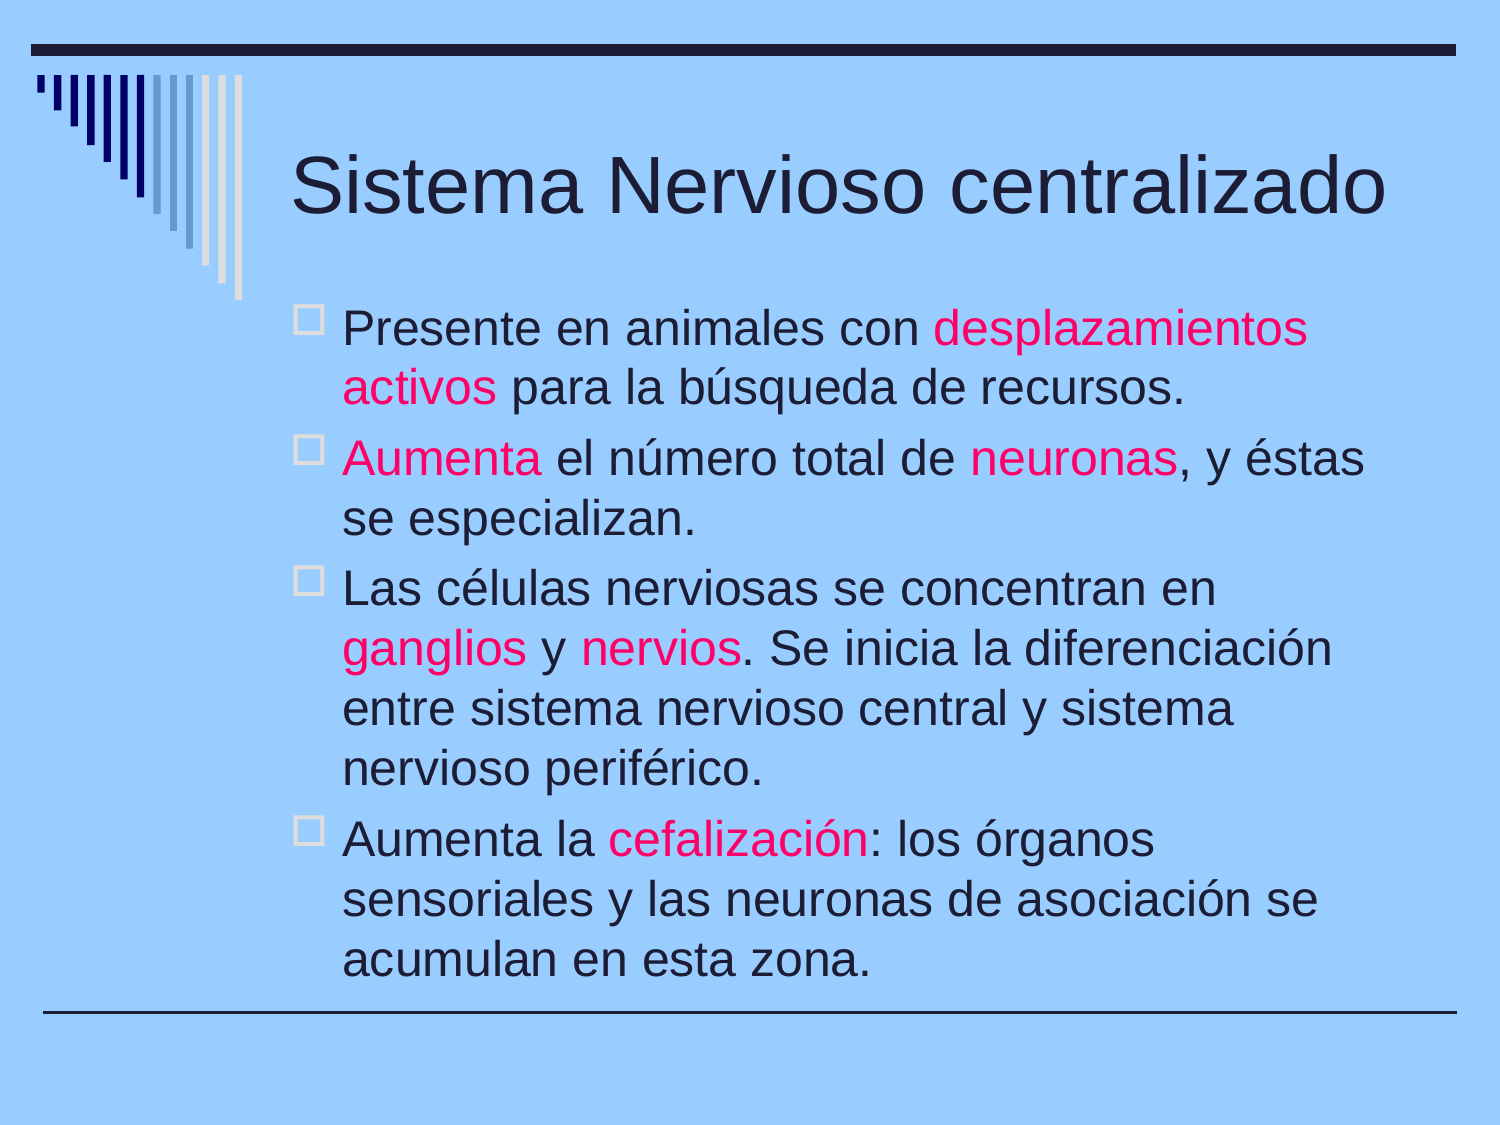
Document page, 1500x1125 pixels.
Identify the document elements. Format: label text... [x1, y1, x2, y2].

list Presente en animales con desplazamientos activos para la búsqueda de recursos. Aumenta el número total de neuronas, y éstas se especializan. Las células nerviosas se concentran en ganglios y nervios. Se inicia la diferenciación entre sistema nervioso central y sistema nervioso periférico. Aumenta la cefalización: los órganos sensoriales y las neuronas de asociación se acumulan en esta zona. [274, 287, 1425, 994]
title Sistema Nervioso centralizado [274, 75, 1425, 287]
